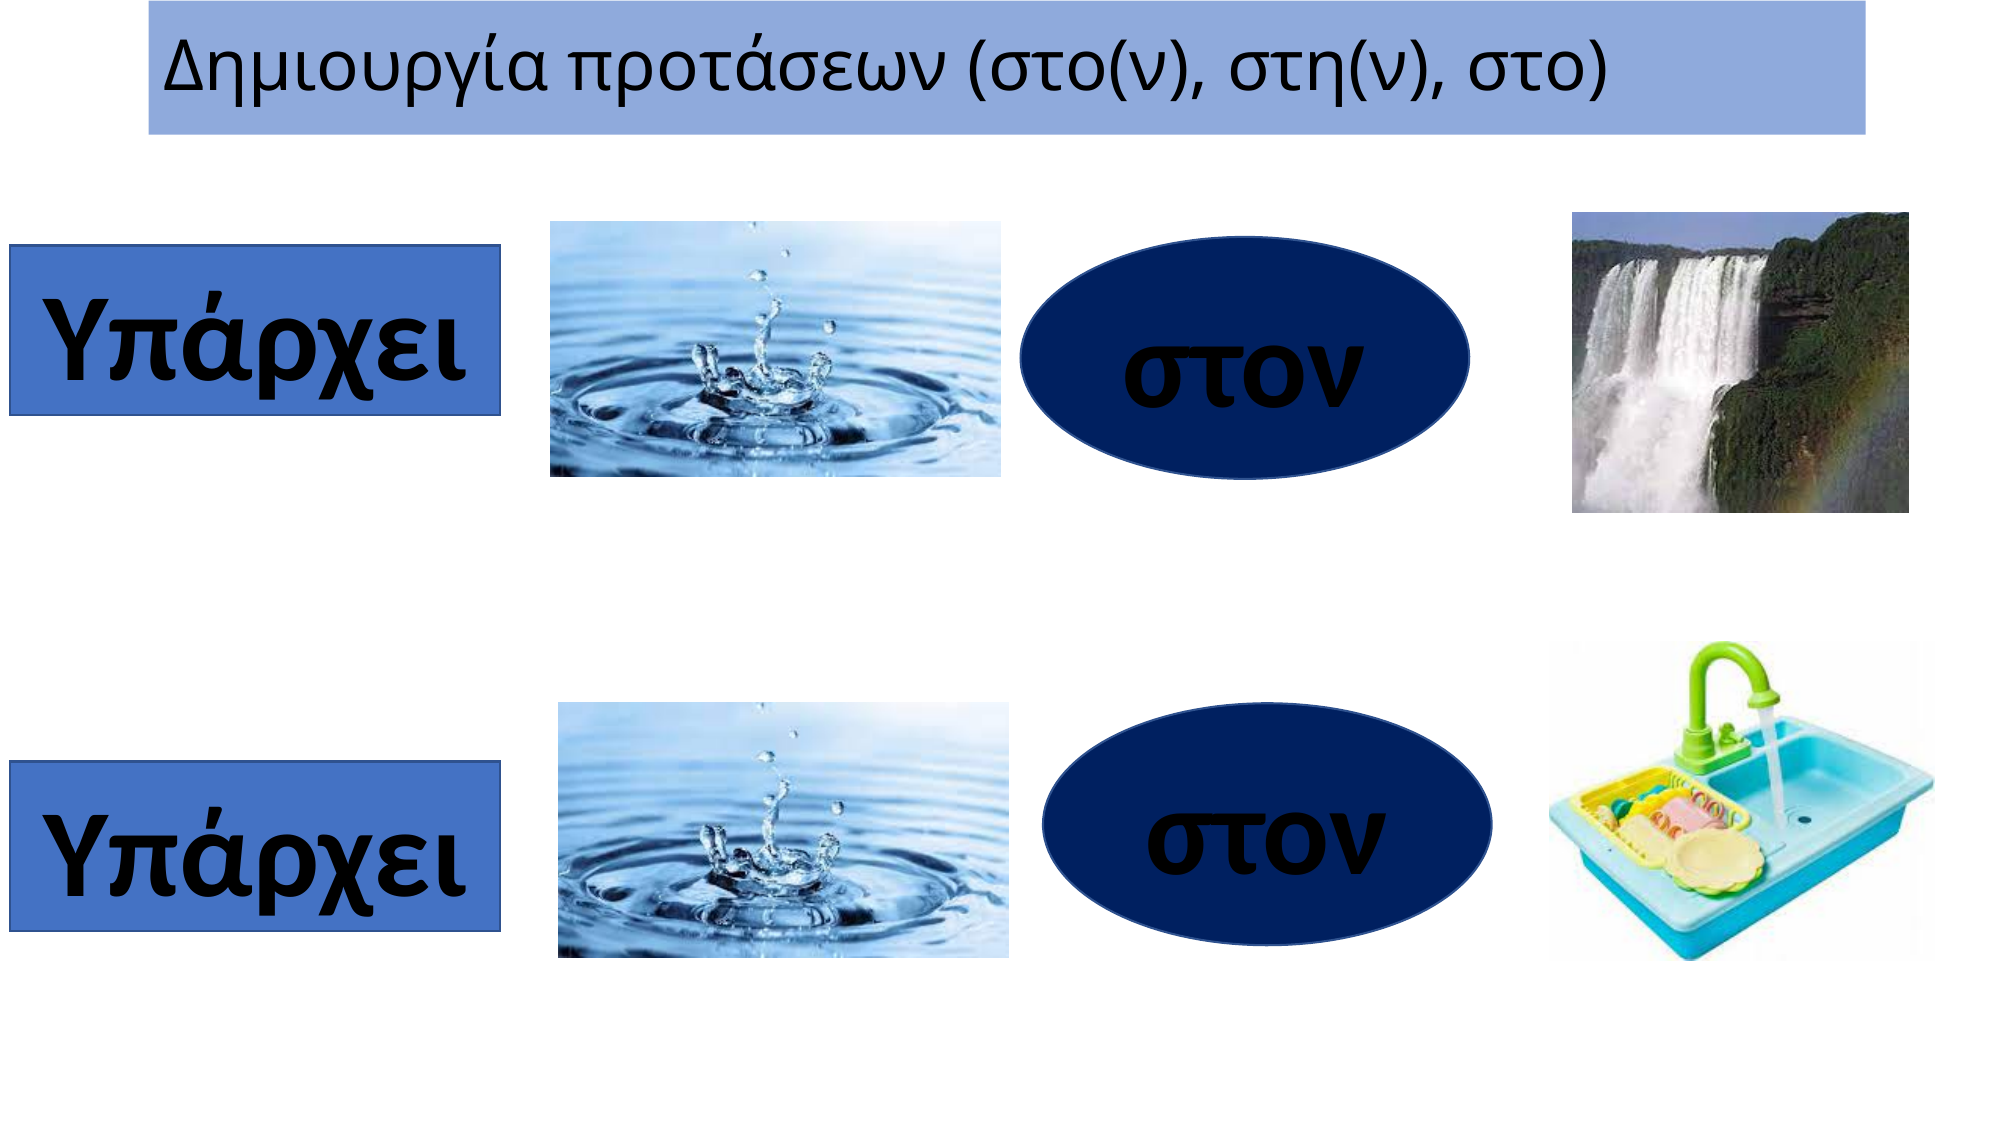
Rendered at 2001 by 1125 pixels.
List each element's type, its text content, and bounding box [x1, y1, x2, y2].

text_box στον [1042, 703, 1492, 946]
picture [558, 702, 1009, 958]
picture [550, 221, 1001, 477]
title Δημιουργία προτάσεων (στο(ν), στη(ν), στο) [148, 0, 1866, 135]
text_box Υπάρχει [10, 245, 500, 415]
text_box Υπάρχει [10, 762, 500, 931]
picture [1549, 641, 1935, 961]
picture [1572, 213, 1909, 513]
text_box στον [1020, 236, 1470, 479]
